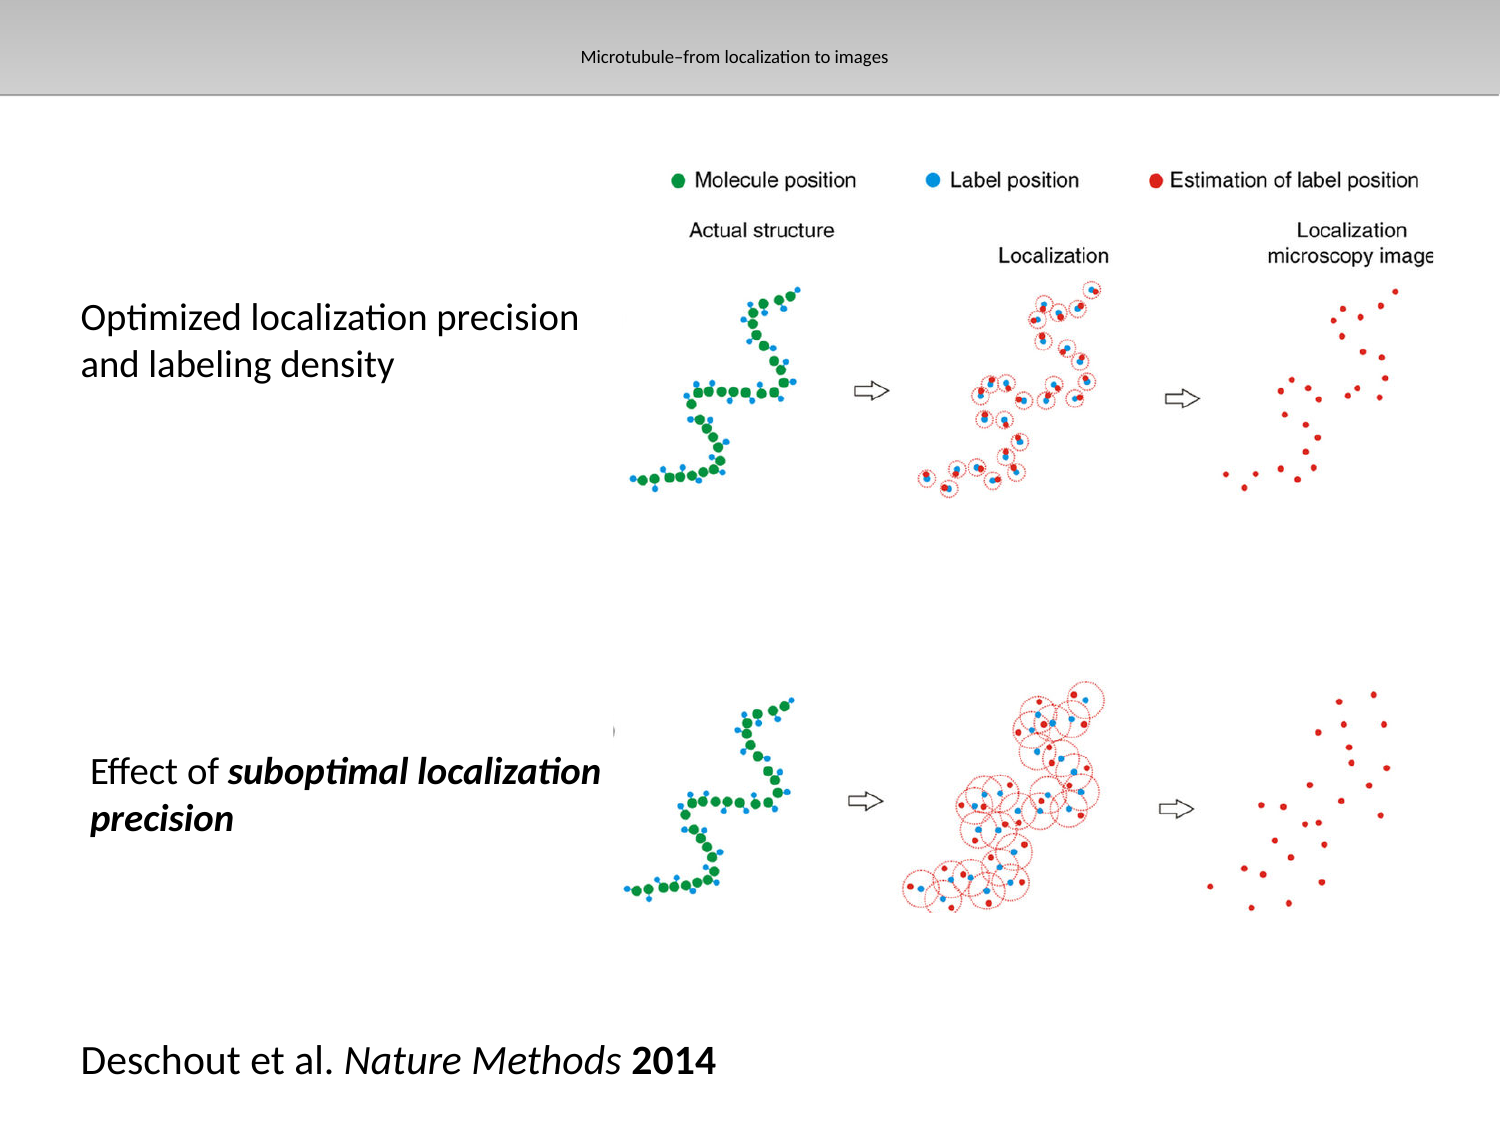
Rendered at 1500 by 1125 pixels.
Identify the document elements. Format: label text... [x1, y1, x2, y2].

text_box Deschout et al. Nature Methods 2014 [65, 1025, 745, 1091]
text_box Effect of suboptimal localization precision [75, 738, 623, 847]
title Microtubule–from localization to images [0, 37, 1476, 76]
text_box Optimized localization precision and labeling density [66, 285, 614, 393]
picture [613, 673, 1424, 913]
picture [622, 166, 1434, 499]
